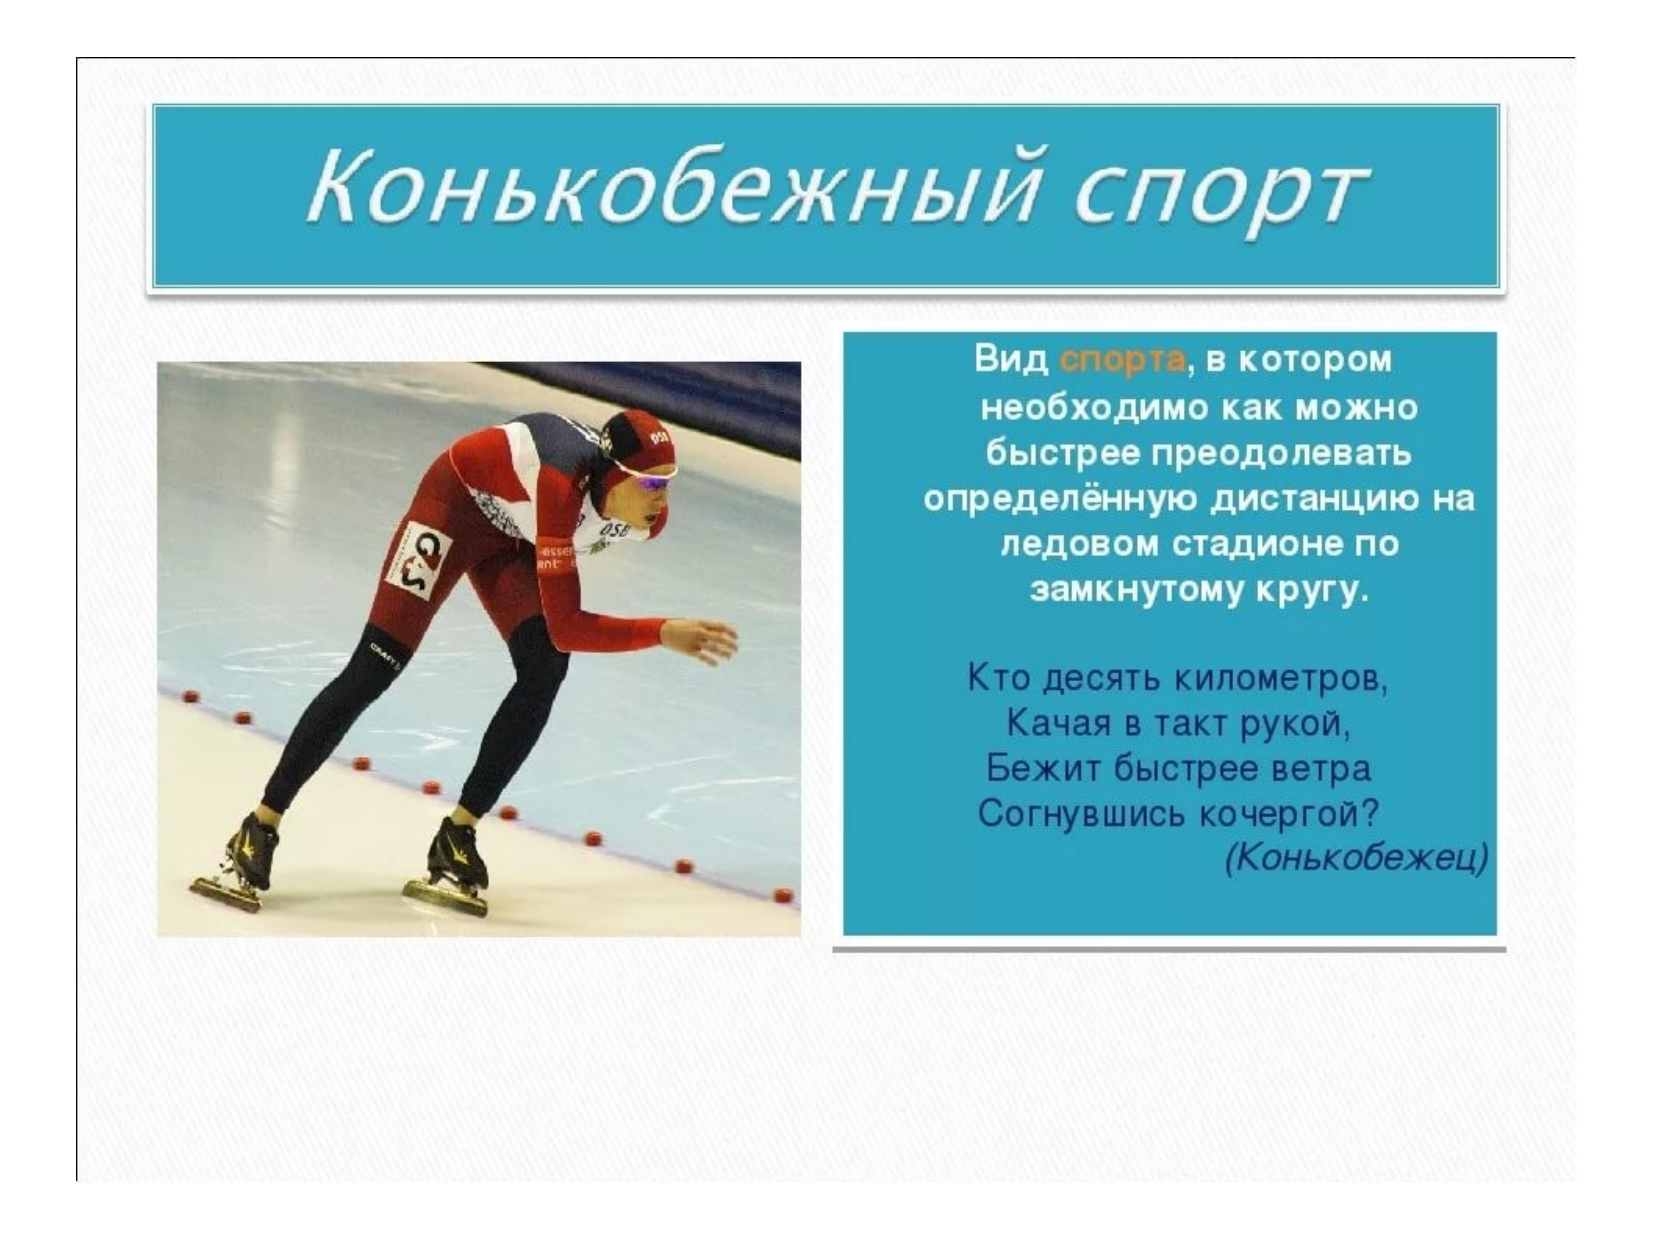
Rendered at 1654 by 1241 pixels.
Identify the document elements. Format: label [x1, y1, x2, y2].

picture [76, 57, 1577, 1183]
